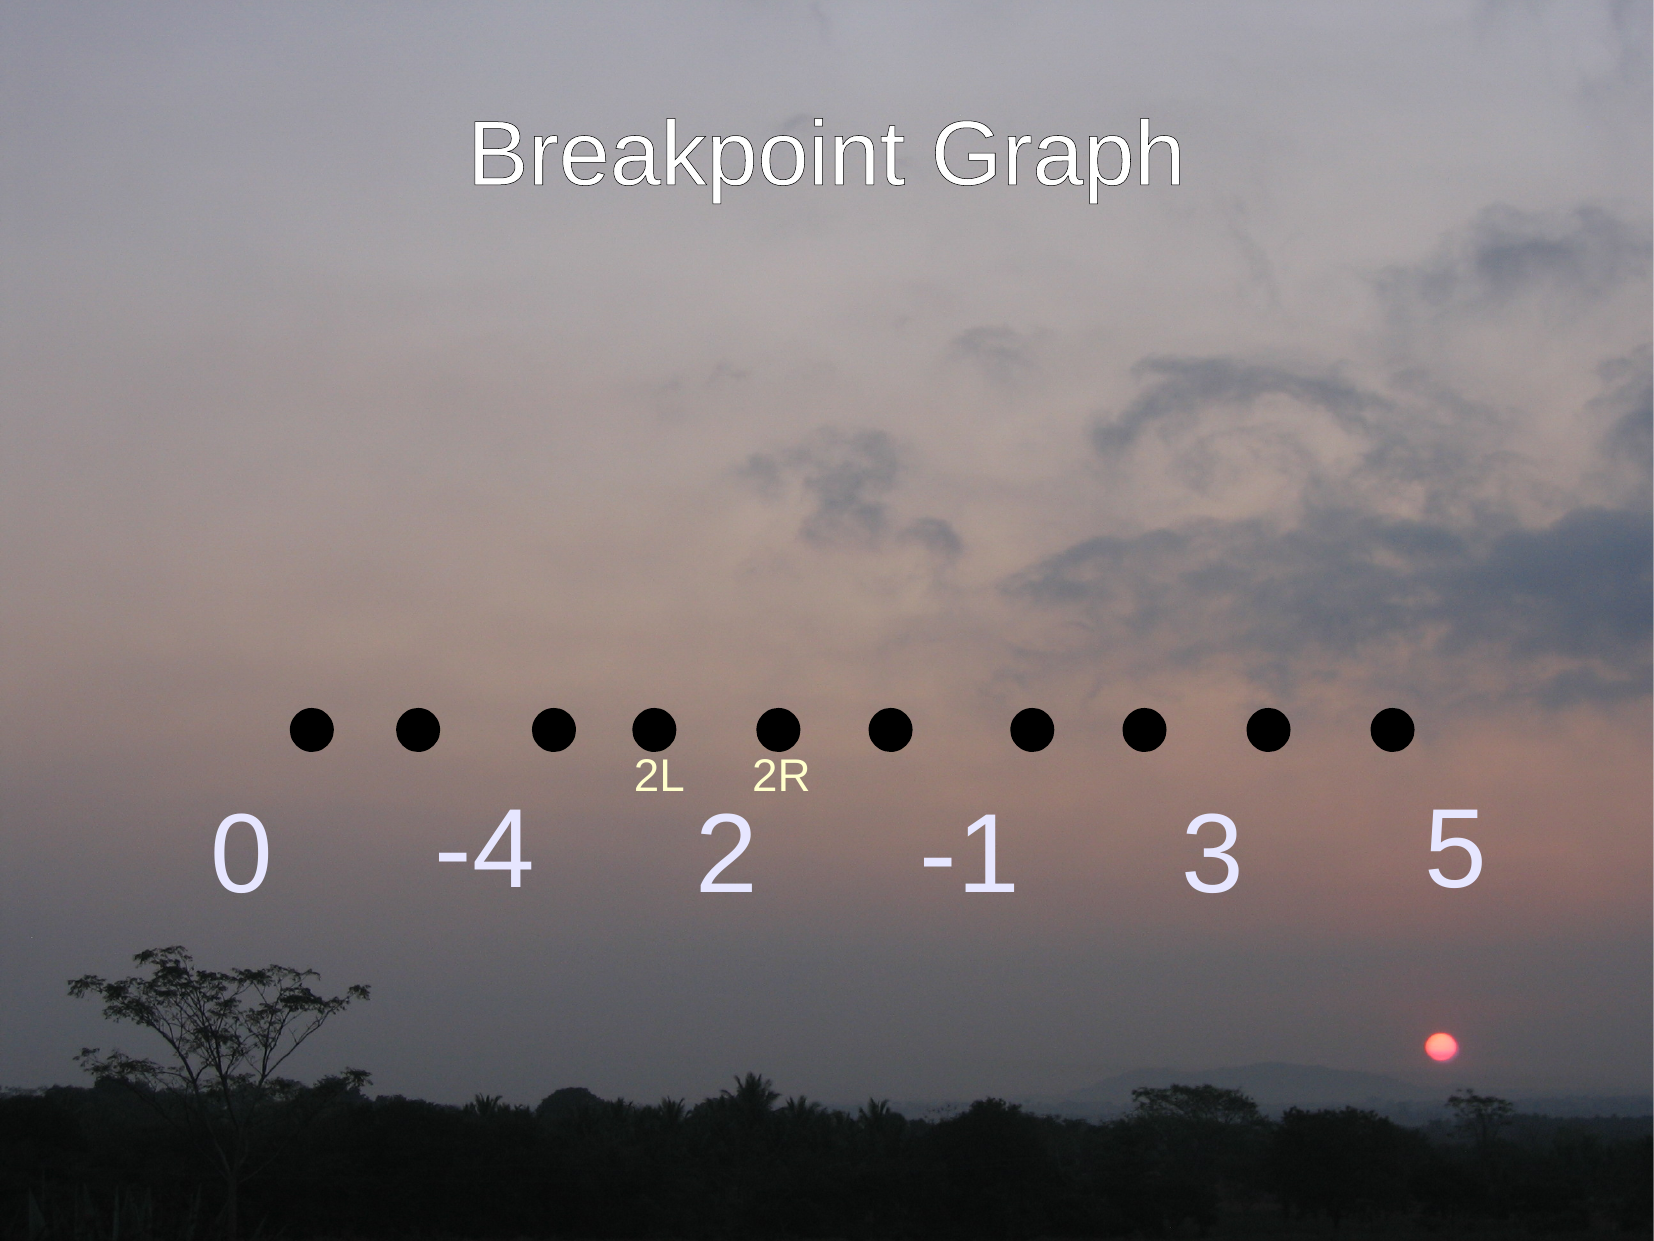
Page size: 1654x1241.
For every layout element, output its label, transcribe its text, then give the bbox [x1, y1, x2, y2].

text_box [1122, 707, 1167, 752]
title Breakpoint Graph [82, 49, 1571, 257]
text_box [756, 707, 801, 742]
table_header -1 [848, 778, 1091, 929]
table_header 3 [1091, 778, 1334, 929]
text_box [1010, 707, 1055, 752]
text_box [632, 707, 677, 742]
text_box 2L [619, 742, 700, 836]
picture [0, 0, 1654, 1241]
text_box [1246, 707, 1291, 752]
text_box [396, 707, 441, 752]
text_box [289, 707, 334, 752]
text_box [1370, 707, 1415, 752]
text_box 2R [737, 742, 826, 836]
text_box [868, 707, 913, 752]
table_header 0 [121, 778, 363, 929]
text_box [531, 707, 576, 752]
table_header 5 [1334, 778, 1577, 929]
table_header 2 [606, 778, 848, 929]
table_header -4 [363, 778, 606, 929]
